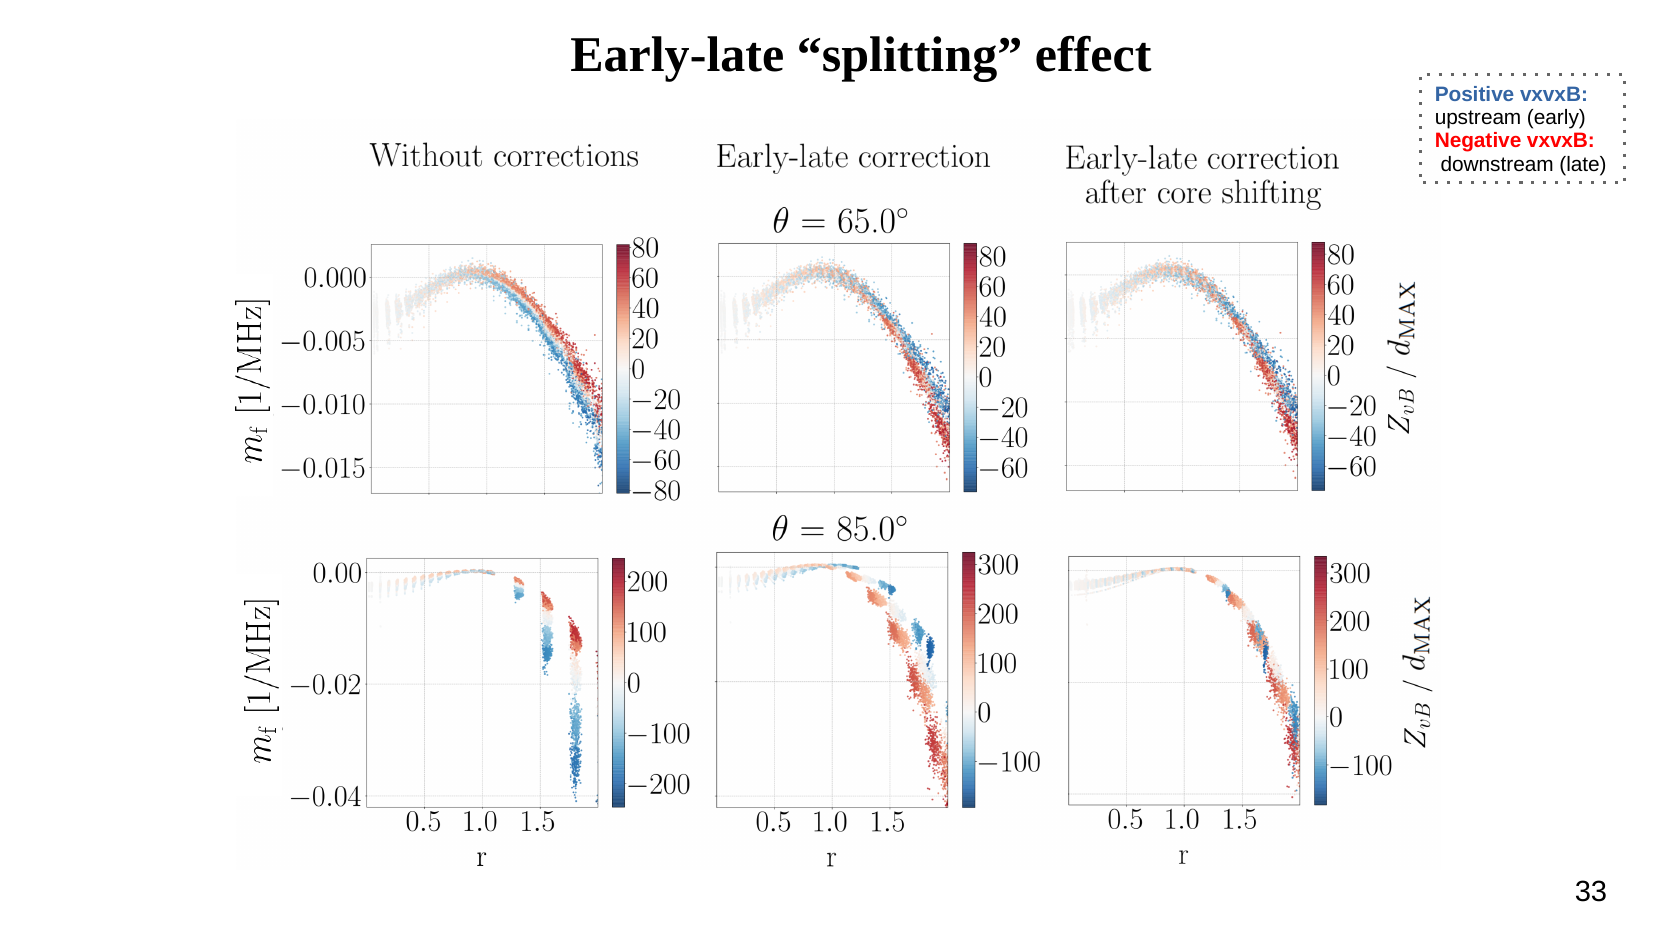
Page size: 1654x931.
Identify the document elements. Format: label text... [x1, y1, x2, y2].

text_box Positive vxvxB: upstream (early) Negative vxvxB: downstream (late) [1420, 75, 1654, 183]
picture [221, 119, 1441, 871]
text_box <number> [1560, 867, 1654, 916]
text_box Early-late “splitting” effect [555, 19, 1276, 91]
